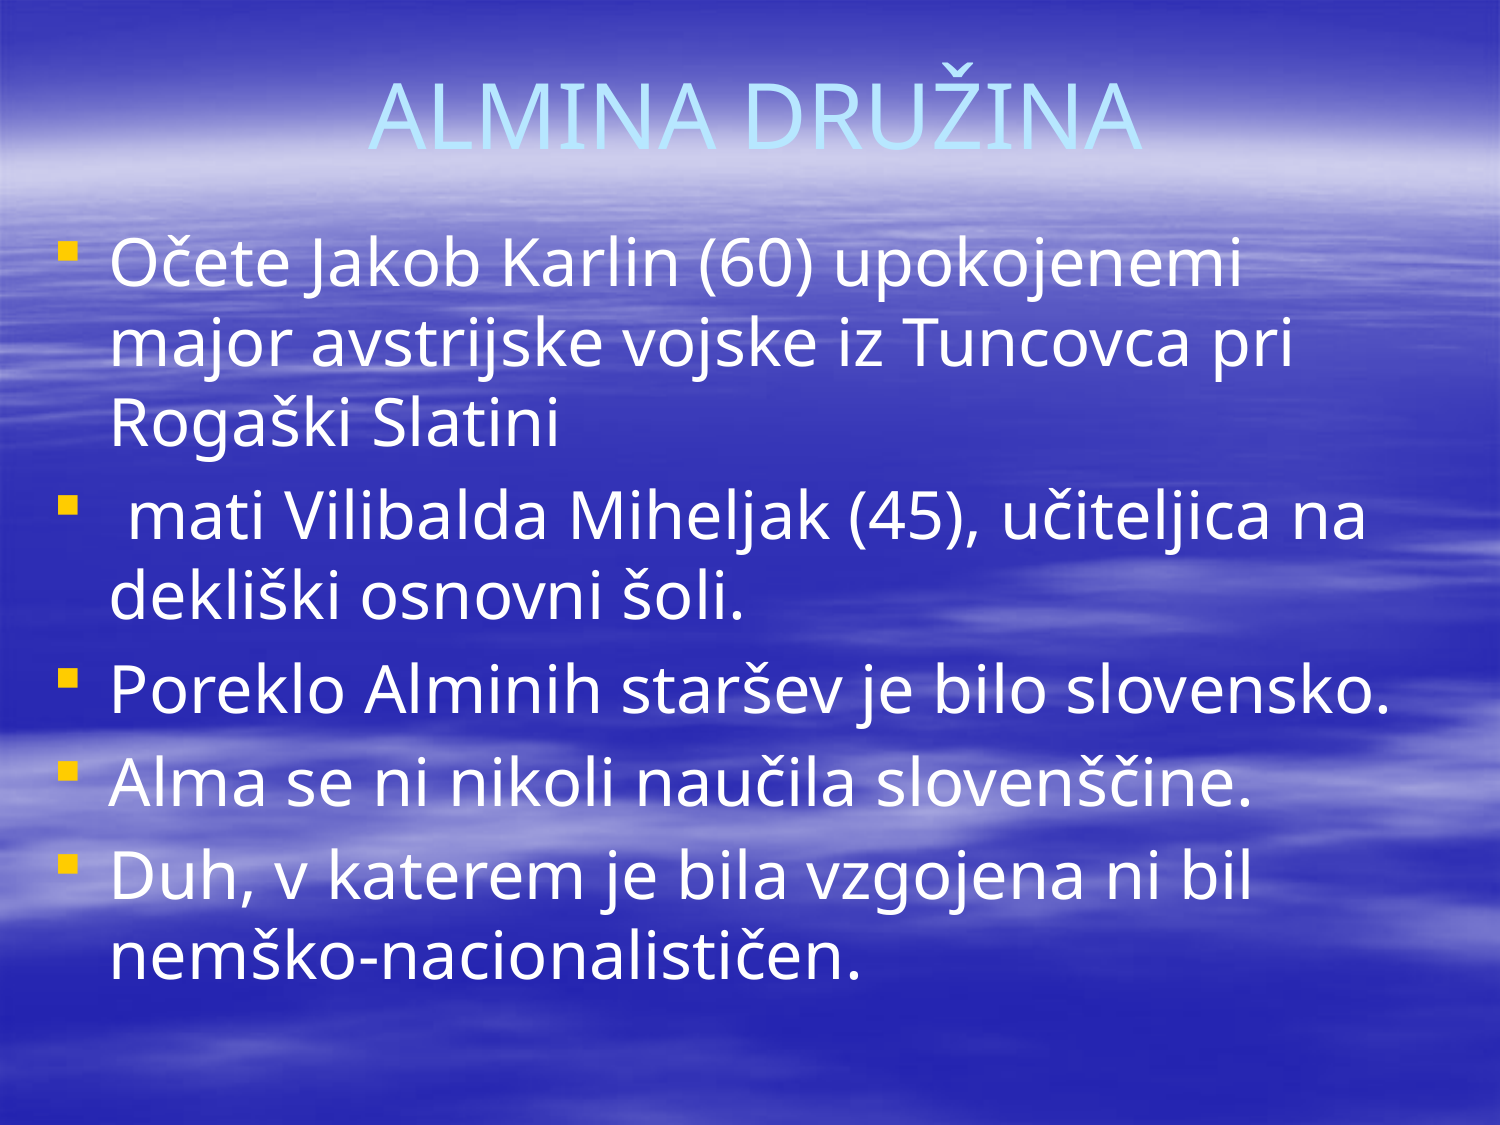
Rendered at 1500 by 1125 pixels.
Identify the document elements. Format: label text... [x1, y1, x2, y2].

picture [0, 0, 1500, 1125]
list Očete Jakob Karlin (60) upokojenemi major avstrijske vojske iz Tuncovca pri Rogaški Slatini mati Vilibalda Miheljak (45), učiteljica na dekliški osnovni šoli. Poreklo Alminih staršev je bilo slovensko. Alma se ni nikoli naučila slovenščine. Duh, v katerem je bila vzgojena ni bil nemško-nacionalističen. [37, 212, 1450, 1125]
title ALMINA DRUŽINA [50, 37, 1463, 188]
